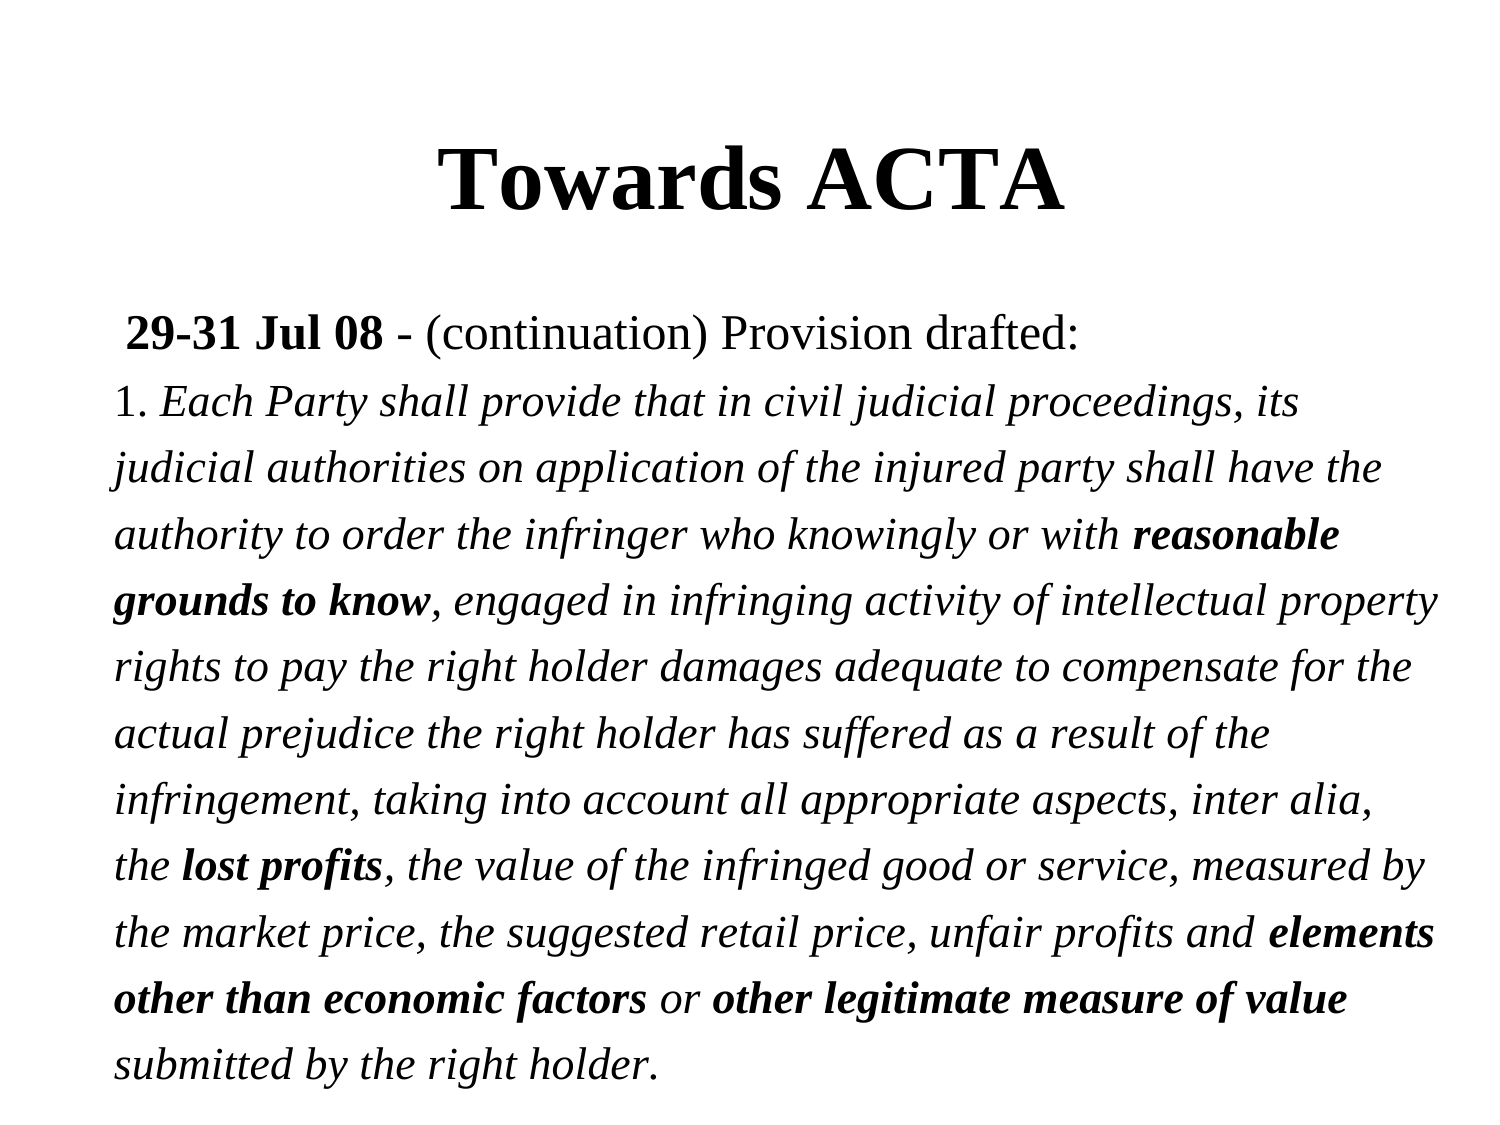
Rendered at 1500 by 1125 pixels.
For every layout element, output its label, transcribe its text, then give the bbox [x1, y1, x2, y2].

title Towards ACTA [87, 52, 1416, 307]
text_box 29-31 Jul 08 - (continuation) Provision drafted: 1. Each Party shall provide that in civil judicial proceedings, its judicial authorities on application of the injured party shall have the authority to order the infringer who knowingly or with reasonable grounds to know, engaged in infringing activity of intellectual property rights to pay the right holder damages adequate to compensate for the actual prejudice the right holder has suffered as a result of the infringement, taking into account all appropriate aspects, inter alia, the lost profits, the value of the infringed good or service, measured by the market price, the suggested retail price, unfair profits and elements other than economic factors or other legitimate measure of value submitted by the right holder. [98, 280, 1457, 1098]
